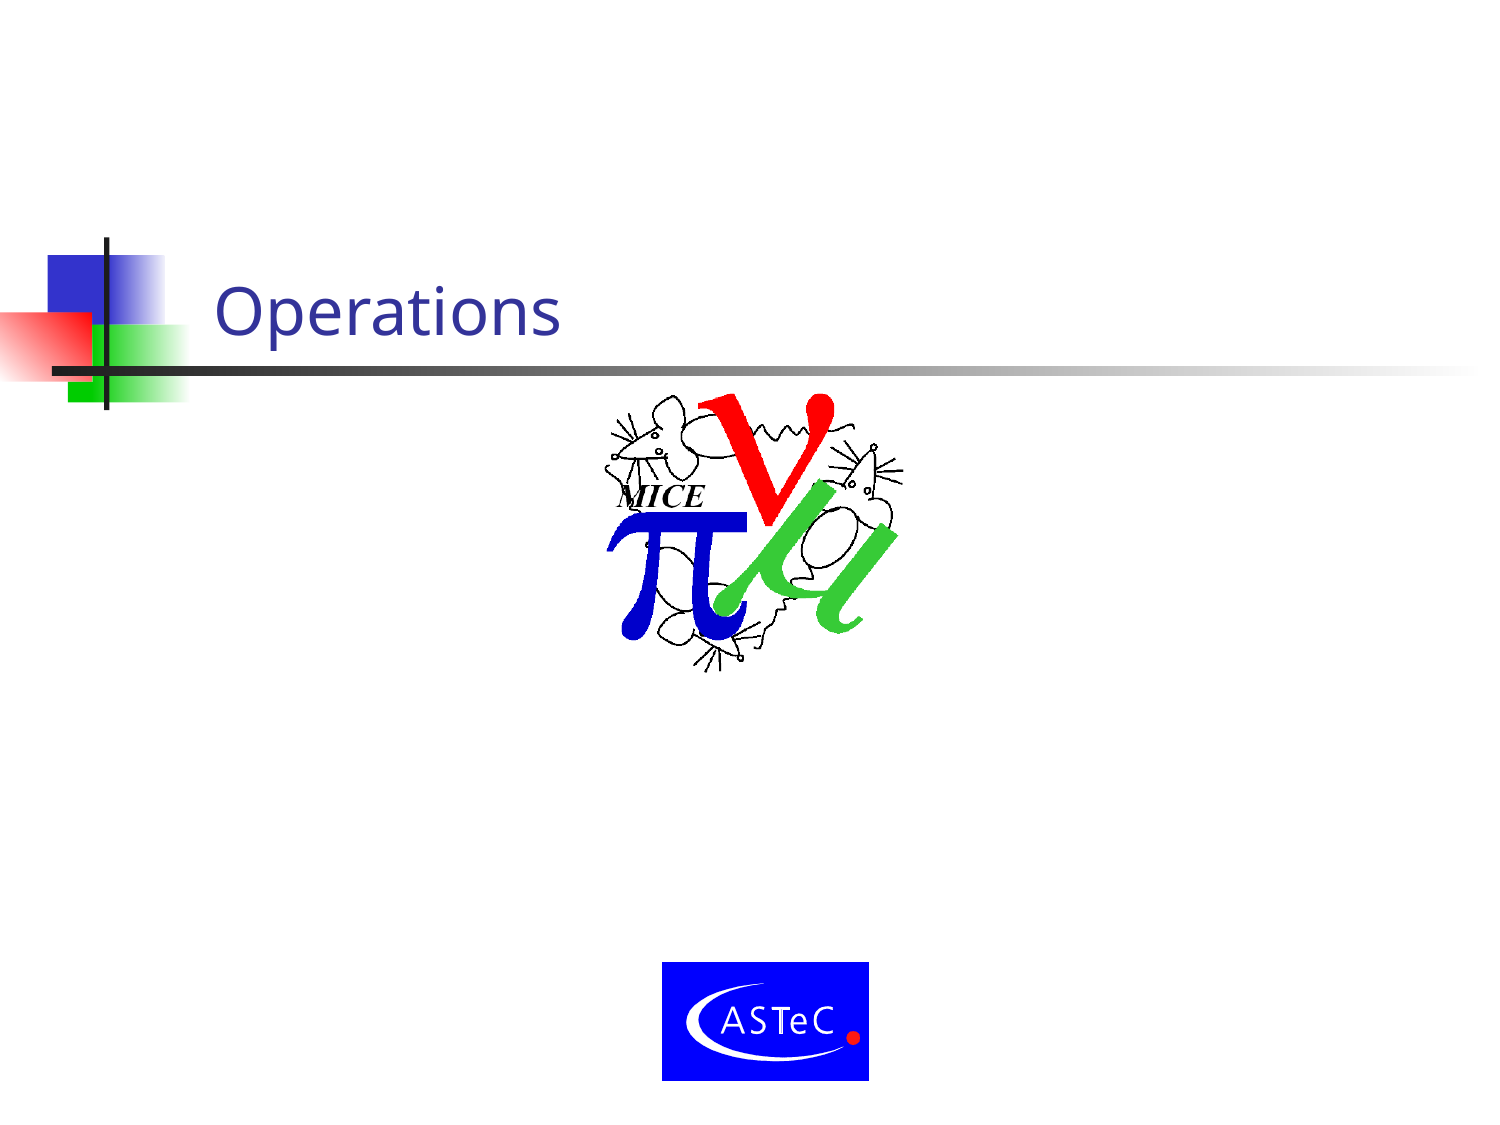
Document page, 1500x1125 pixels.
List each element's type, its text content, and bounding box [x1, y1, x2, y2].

picture [662, 962, 870, 1081]
title Operations [198, 159, 1474, 363]
picture [575, 376, 930, 696]
